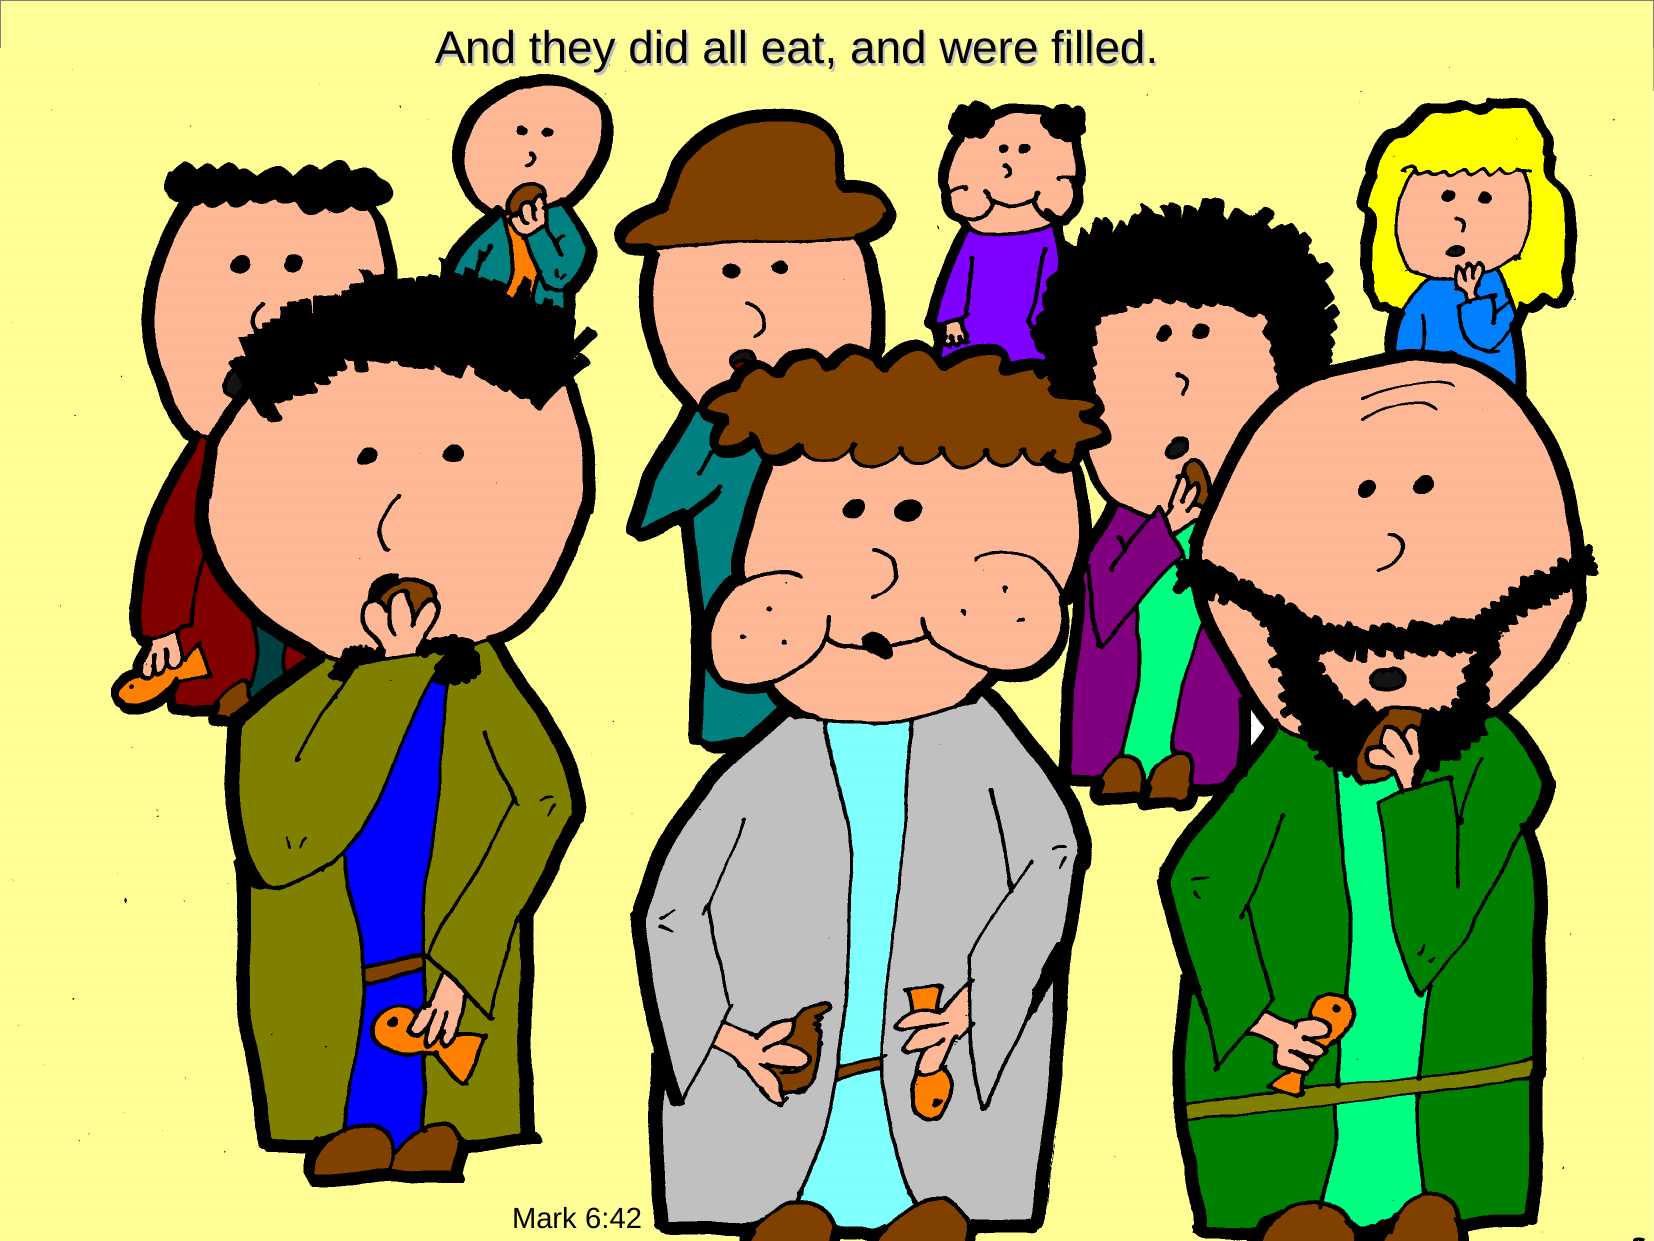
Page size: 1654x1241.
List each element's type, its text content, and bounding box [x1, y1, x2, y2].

text_box [0, 0, 1654, 48]
picture [0, 48, 1654, 1241]
text_box And they did all eat, and were filled. [420, 15, 1190, 81]
text_box Mark 6:42 [434, 1161, 721, 1241]
